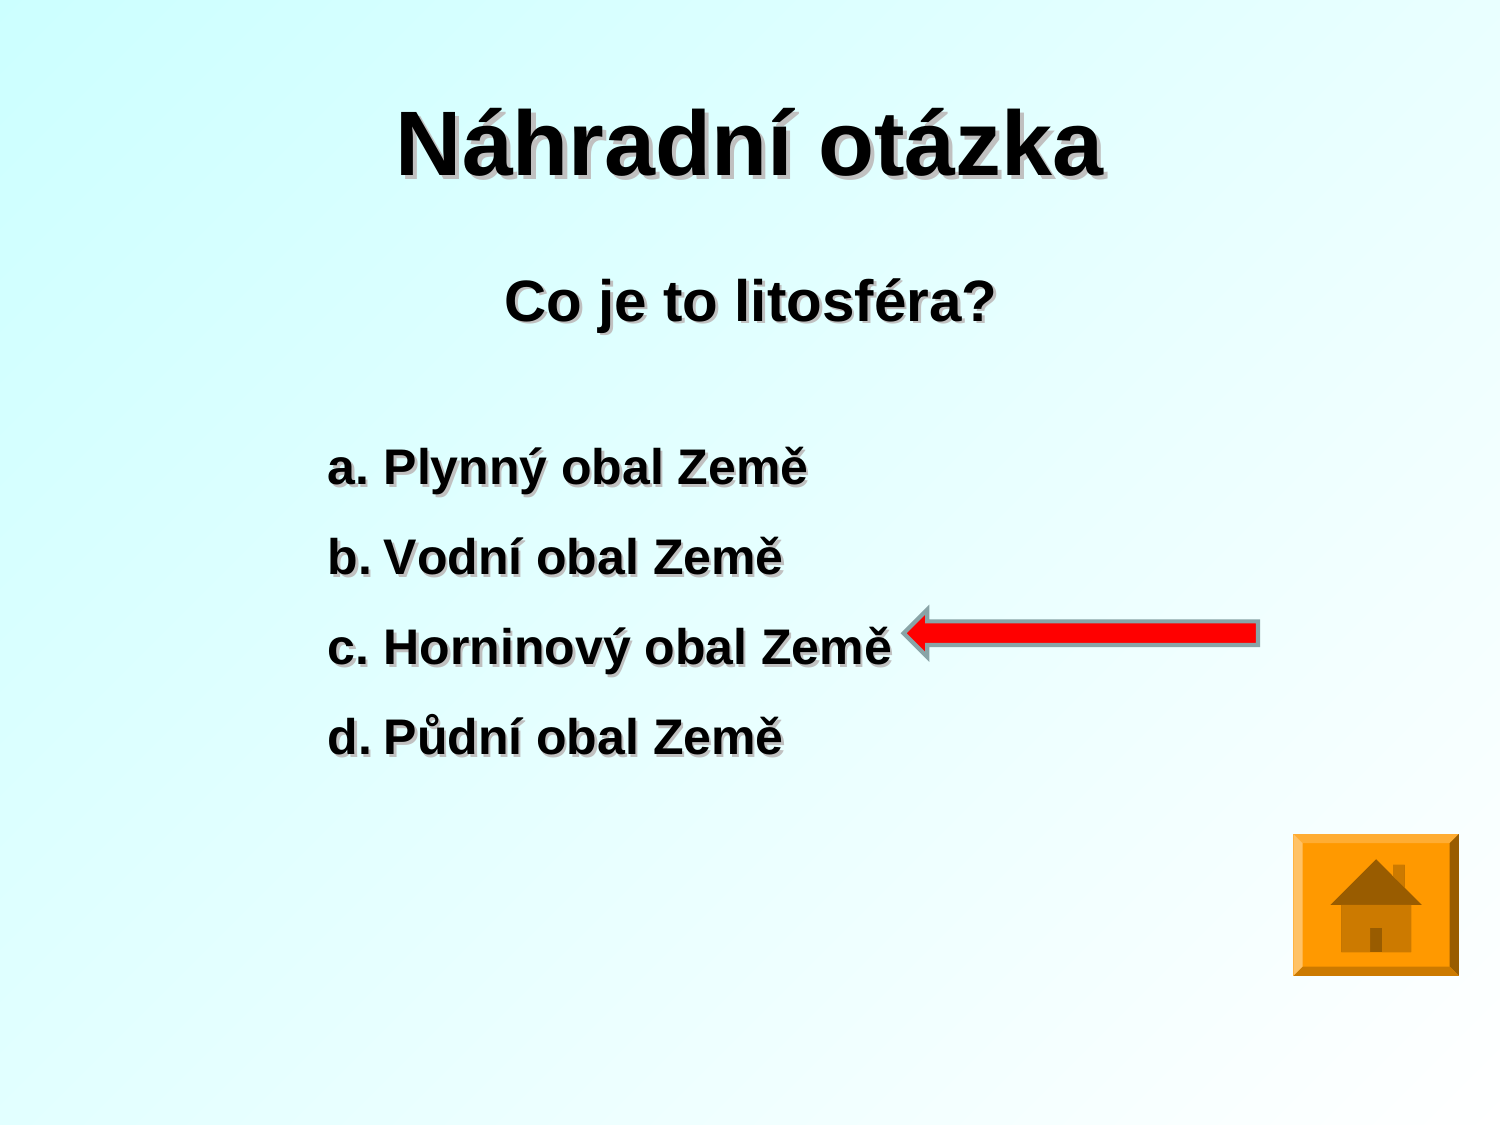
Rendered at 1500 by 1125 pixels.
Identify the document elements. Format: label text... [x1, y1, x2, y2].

text_box Plynný obal Země Vodní obal Země Horninový obal Země Půdní obal Země [312, 397, 928, 773]
text_box [1295, 834, 1459, 976]
title Náhradní otázka [75, 45, 1426, 233]
list Co je to litosféra? [490, 255, 1024, 355]
text_box [903, 609, 1259, 657]
